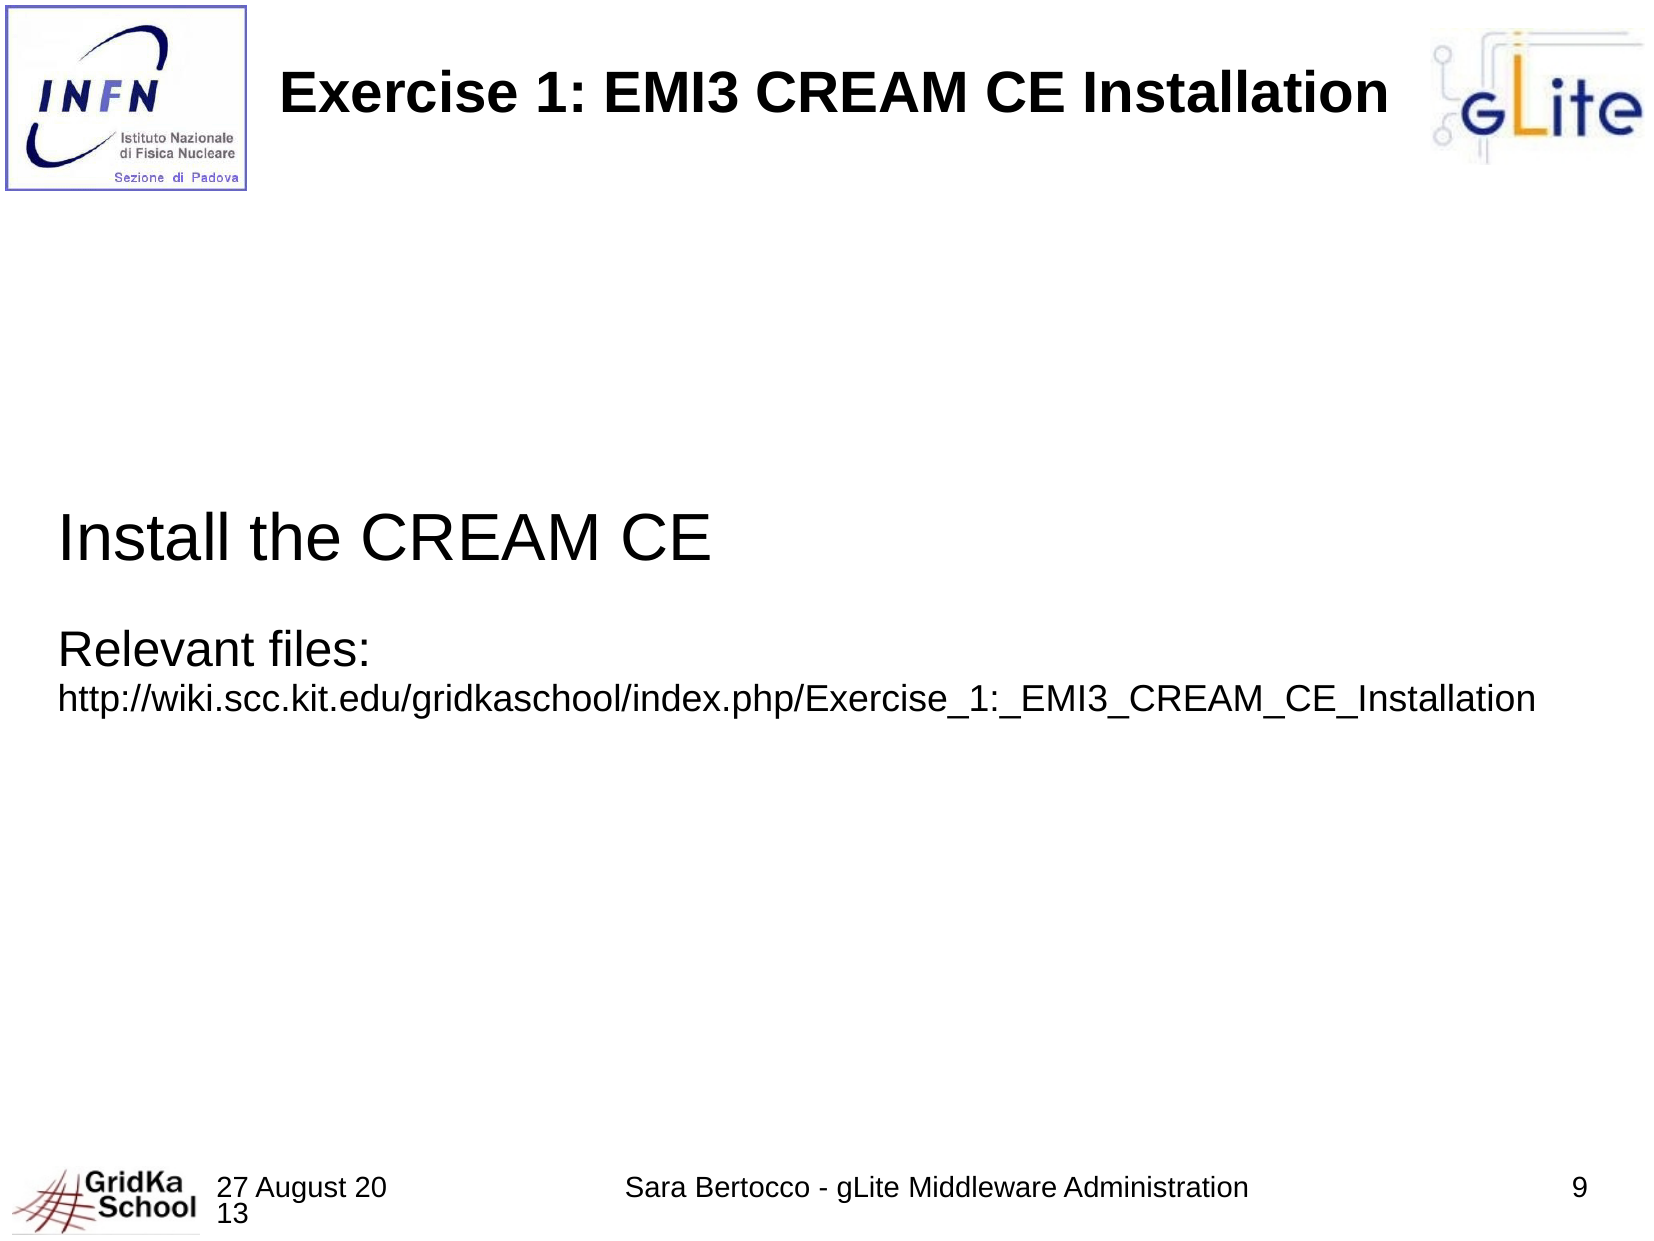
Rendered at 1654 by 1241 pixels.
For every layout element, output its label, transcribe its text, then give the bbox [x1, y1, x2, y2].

picture [5, 5, 247, 191]
picture [1430, 28, 1645, 165]
text_box Install the CREAM CE Relevant files: http://wiki.scc.kit.edu/gridkaschool/index.php/Exercise_1:_EMI3_CREAM_CE_Installation [7, 492, 1552, 727]
picture [12, 1166, 200, 1235]
title Exercise 1: EMI3 CREAM CE Installation [5, 0, 1645, 186]
